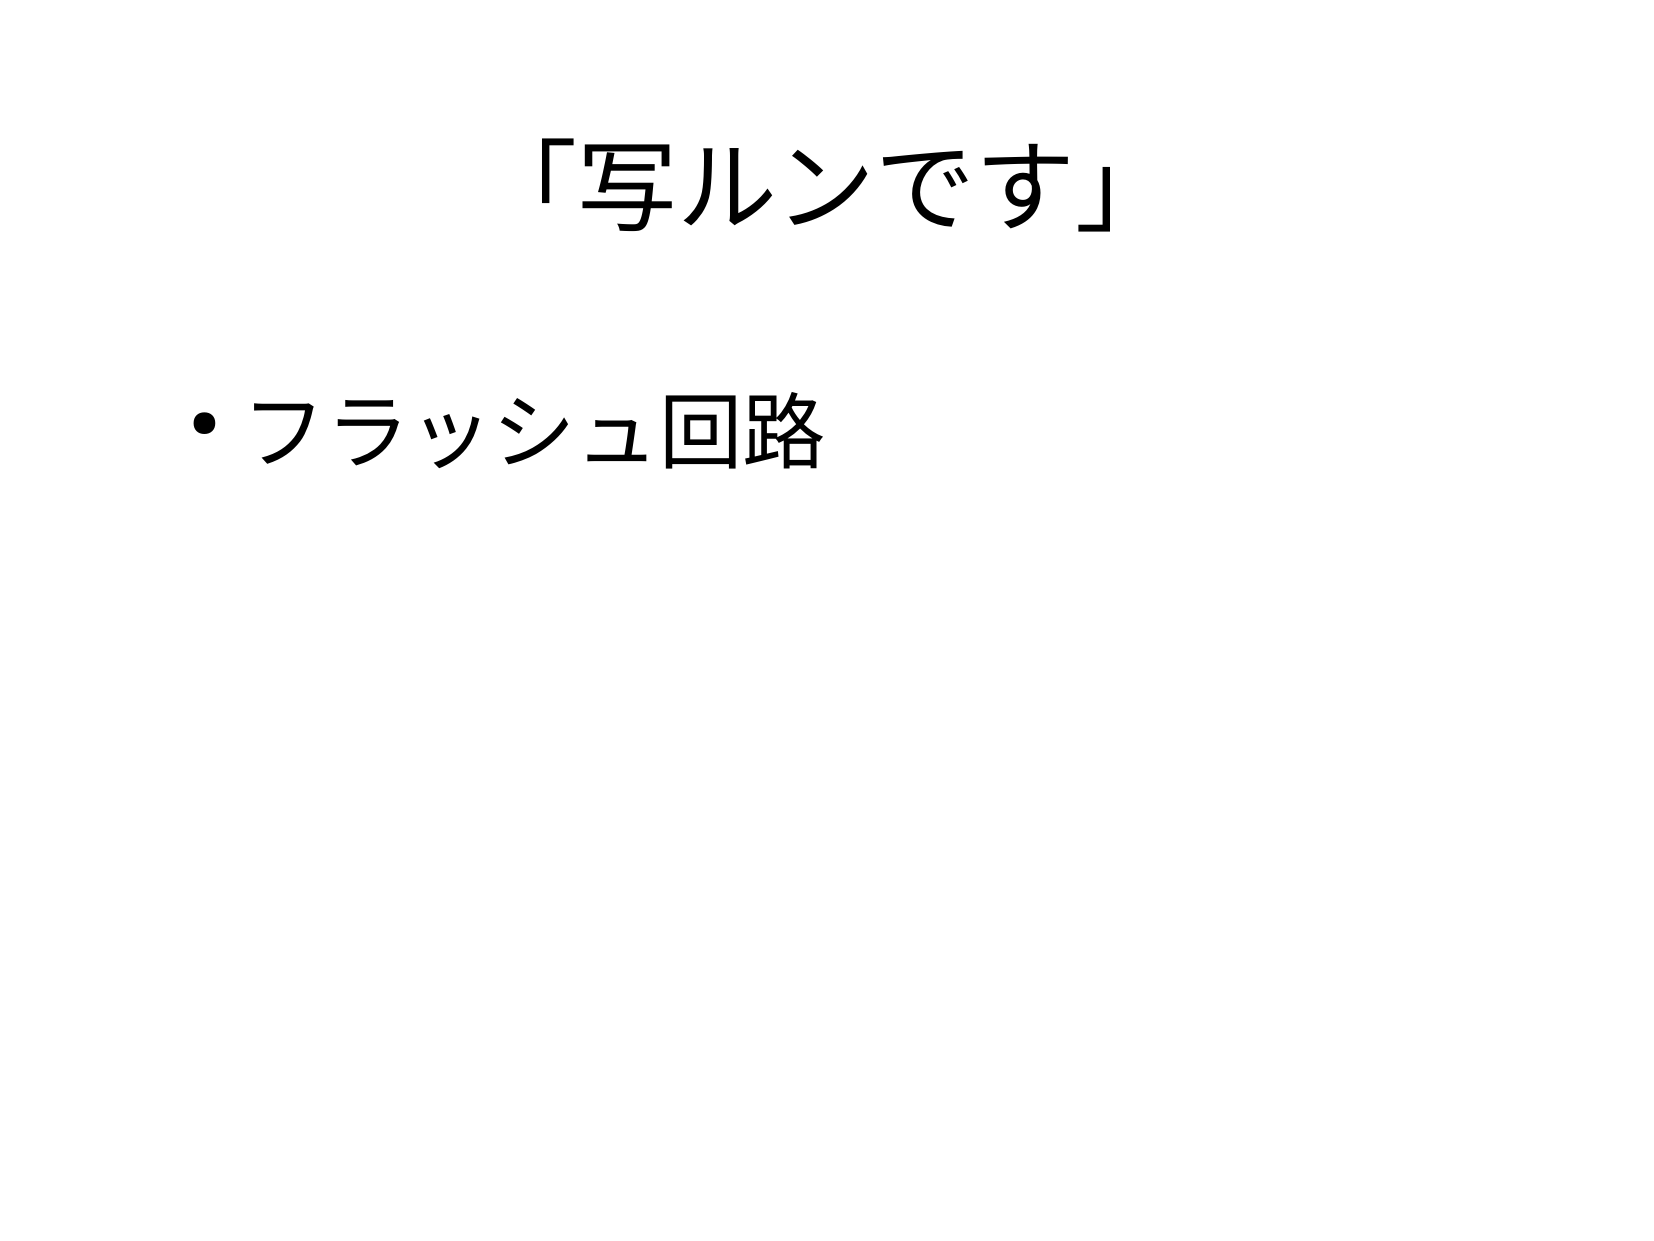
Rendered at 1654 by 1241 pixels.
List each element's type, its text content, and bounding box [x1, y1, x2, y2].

list フラッシュ回路 [171, 365, 1579, 1184]
title 「写ルンです」 [82, 49, 1571, 310]
